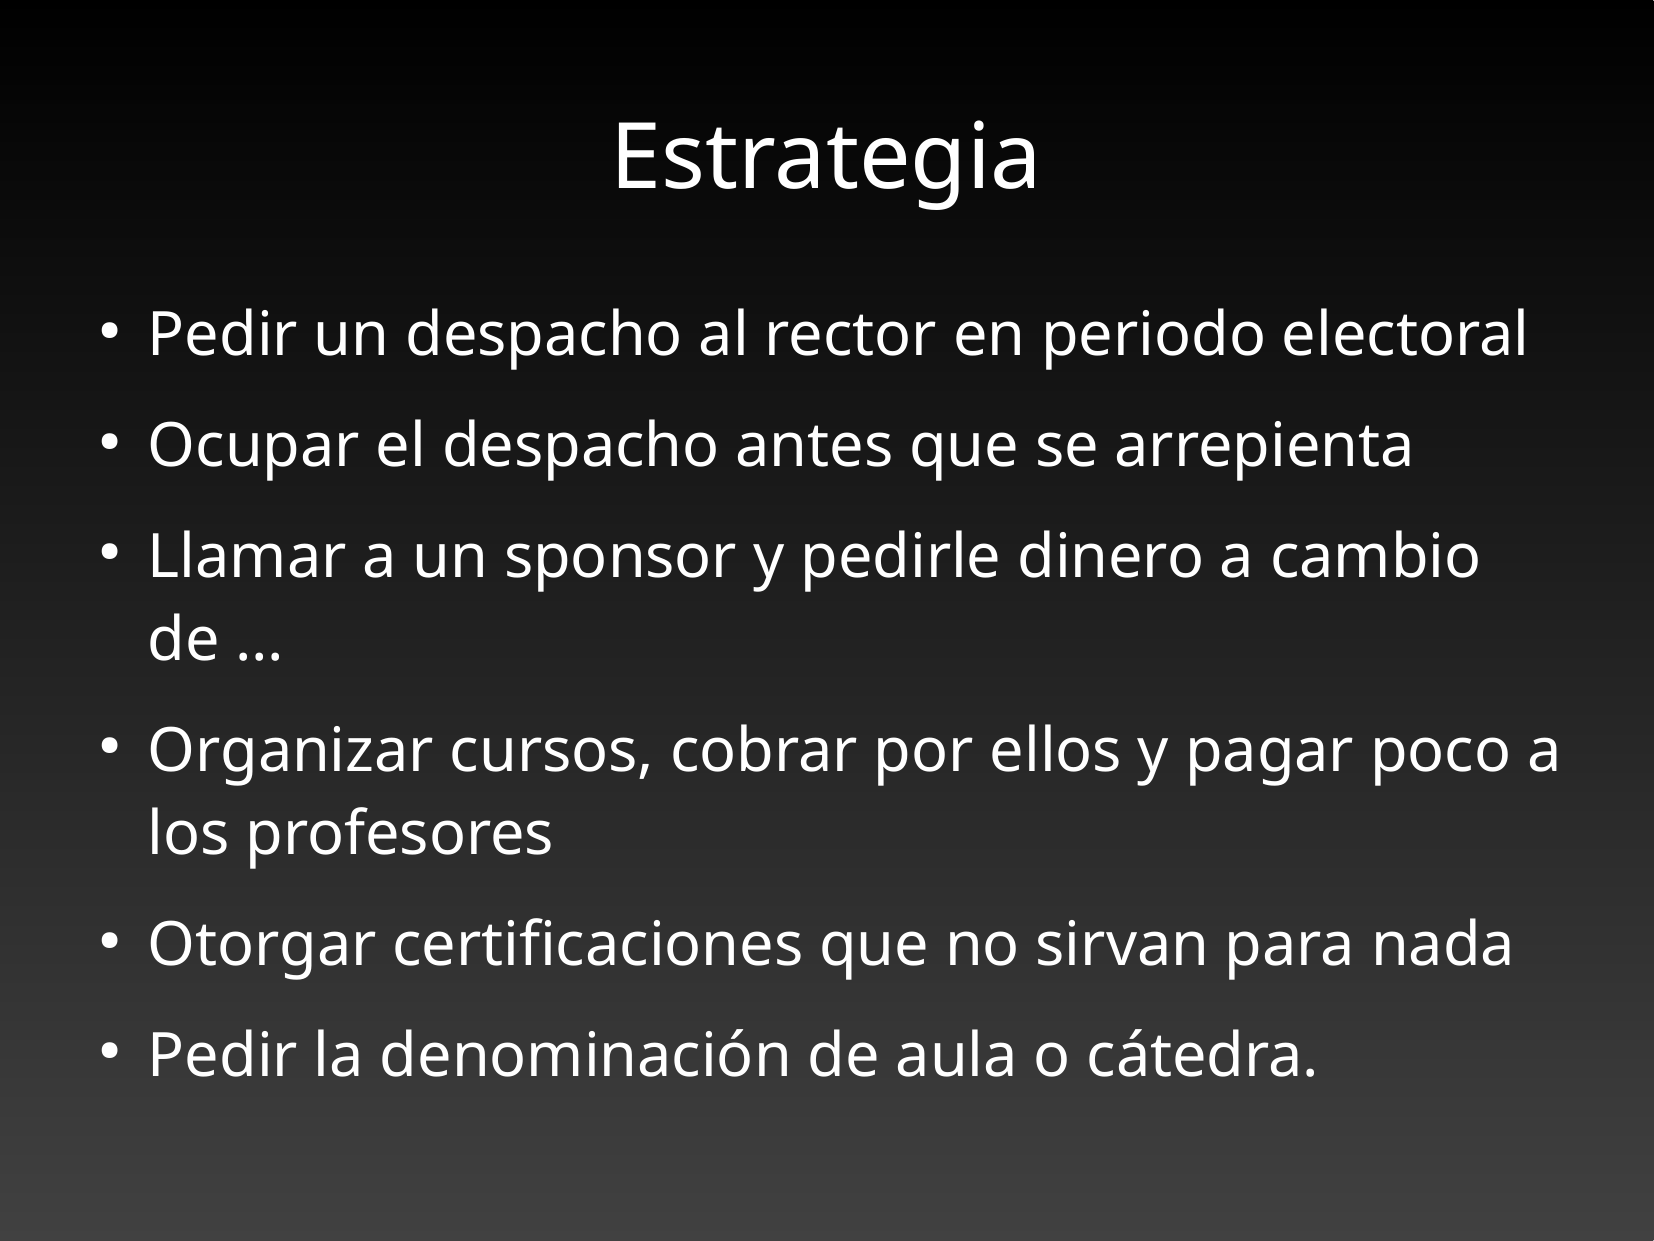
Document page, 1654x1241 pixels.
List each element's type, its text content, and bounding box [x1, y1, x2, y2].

title Estrategia [82, 49, 1571, 257]
list Pedir un despacho al rector en periodo electoral Ocupar el despacho antes que se arrepienta Llamar a un sponsor y pedirle dinero a cambio de … Organizar cursos, cobrar por ellos y pagar poco a los profesores Otorgar certificaciones que no sirvan para nada Pedir la denominación de aula o cátedra. [82, 290, 1571, 1109]
